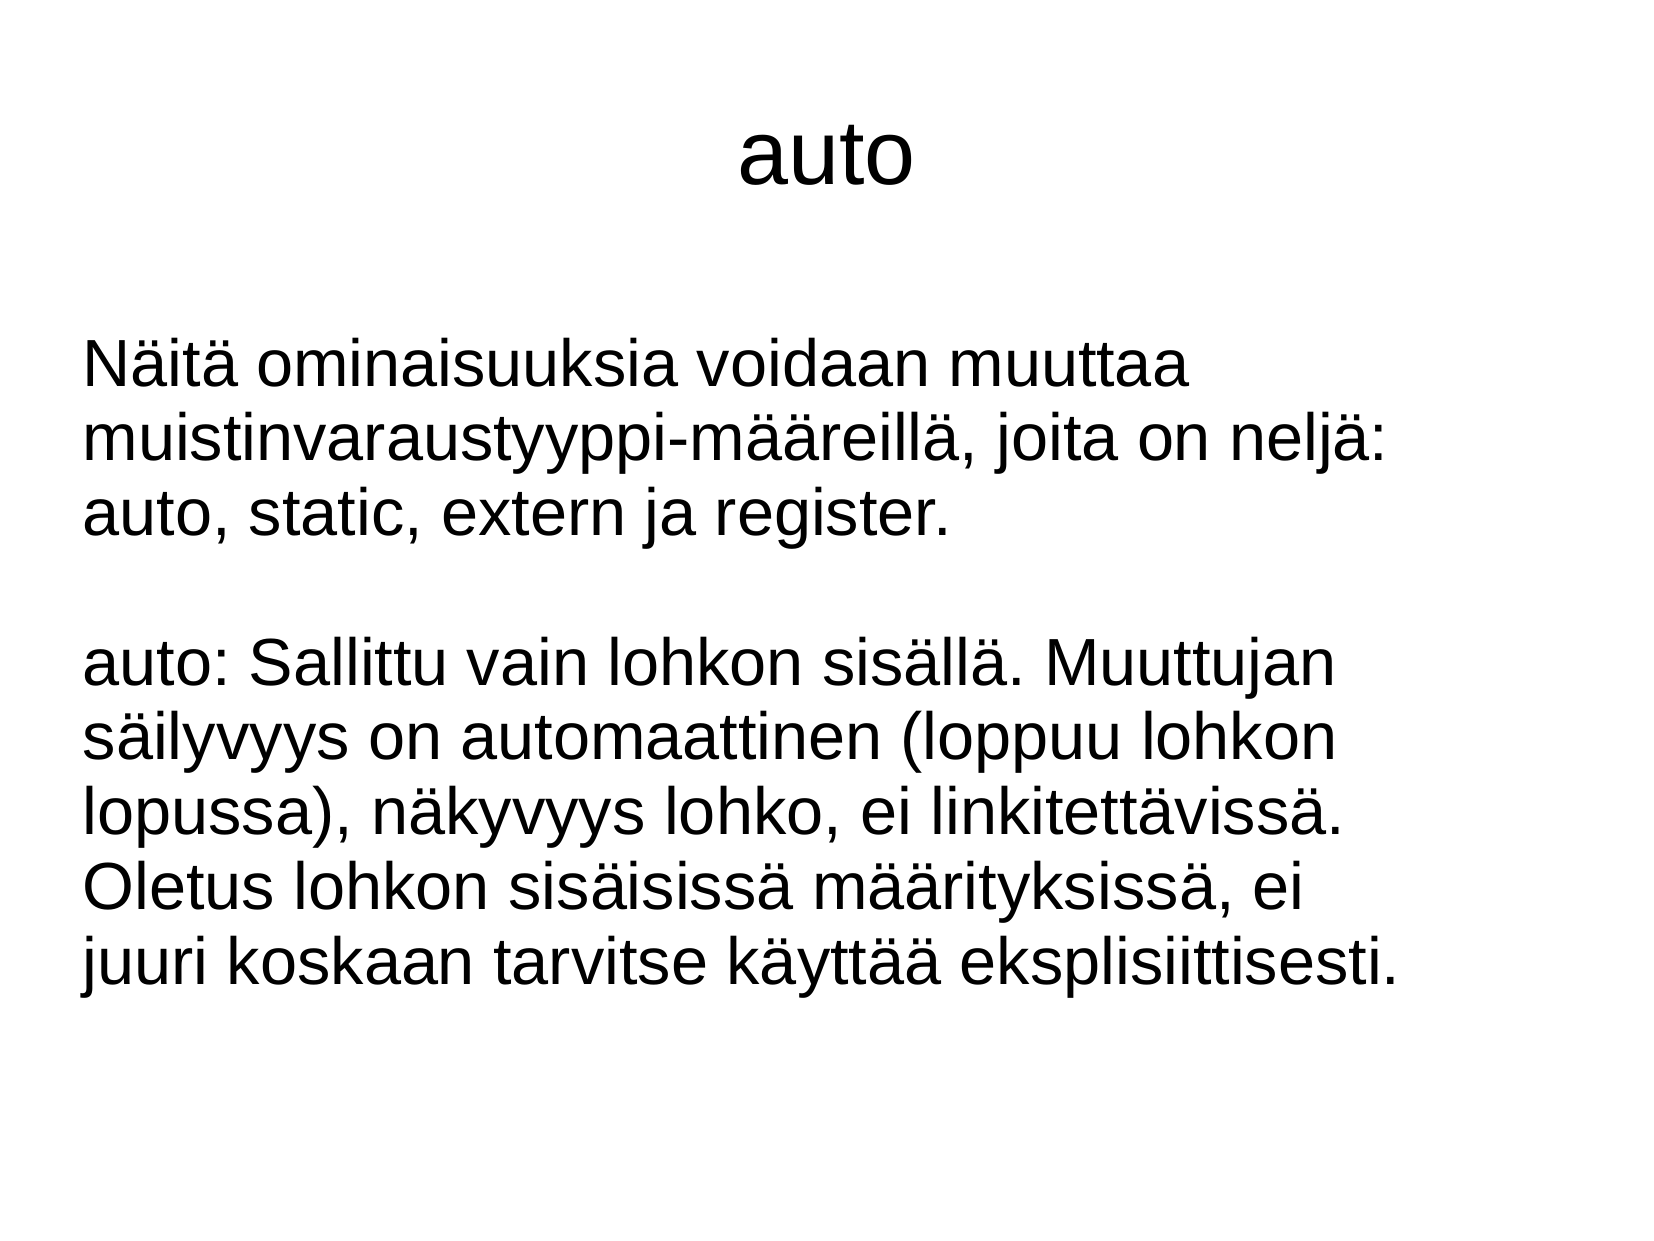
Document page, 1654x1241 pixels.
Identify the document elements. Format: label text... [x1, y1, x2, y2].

title auto [82, 56, 1571, 250]
subtitle Näitä ominaisuuksia voidaan muuttaa muistinvaraustyyppi-määreillä, joita on neljä: auto, static, extern ja register. auto: Sallittu vain lohkon sisällä. Muuttujan säilyvyys on automaattinen (loppuu lohkon lopussa), näkyvyys lohko, ei linkitettävissä. Oletus lohkon sisäisissä määrityksissä, ei juuri koskaan tarvitse käyttää eksplisiittisesti. [82, 290, 1571, 1109]
